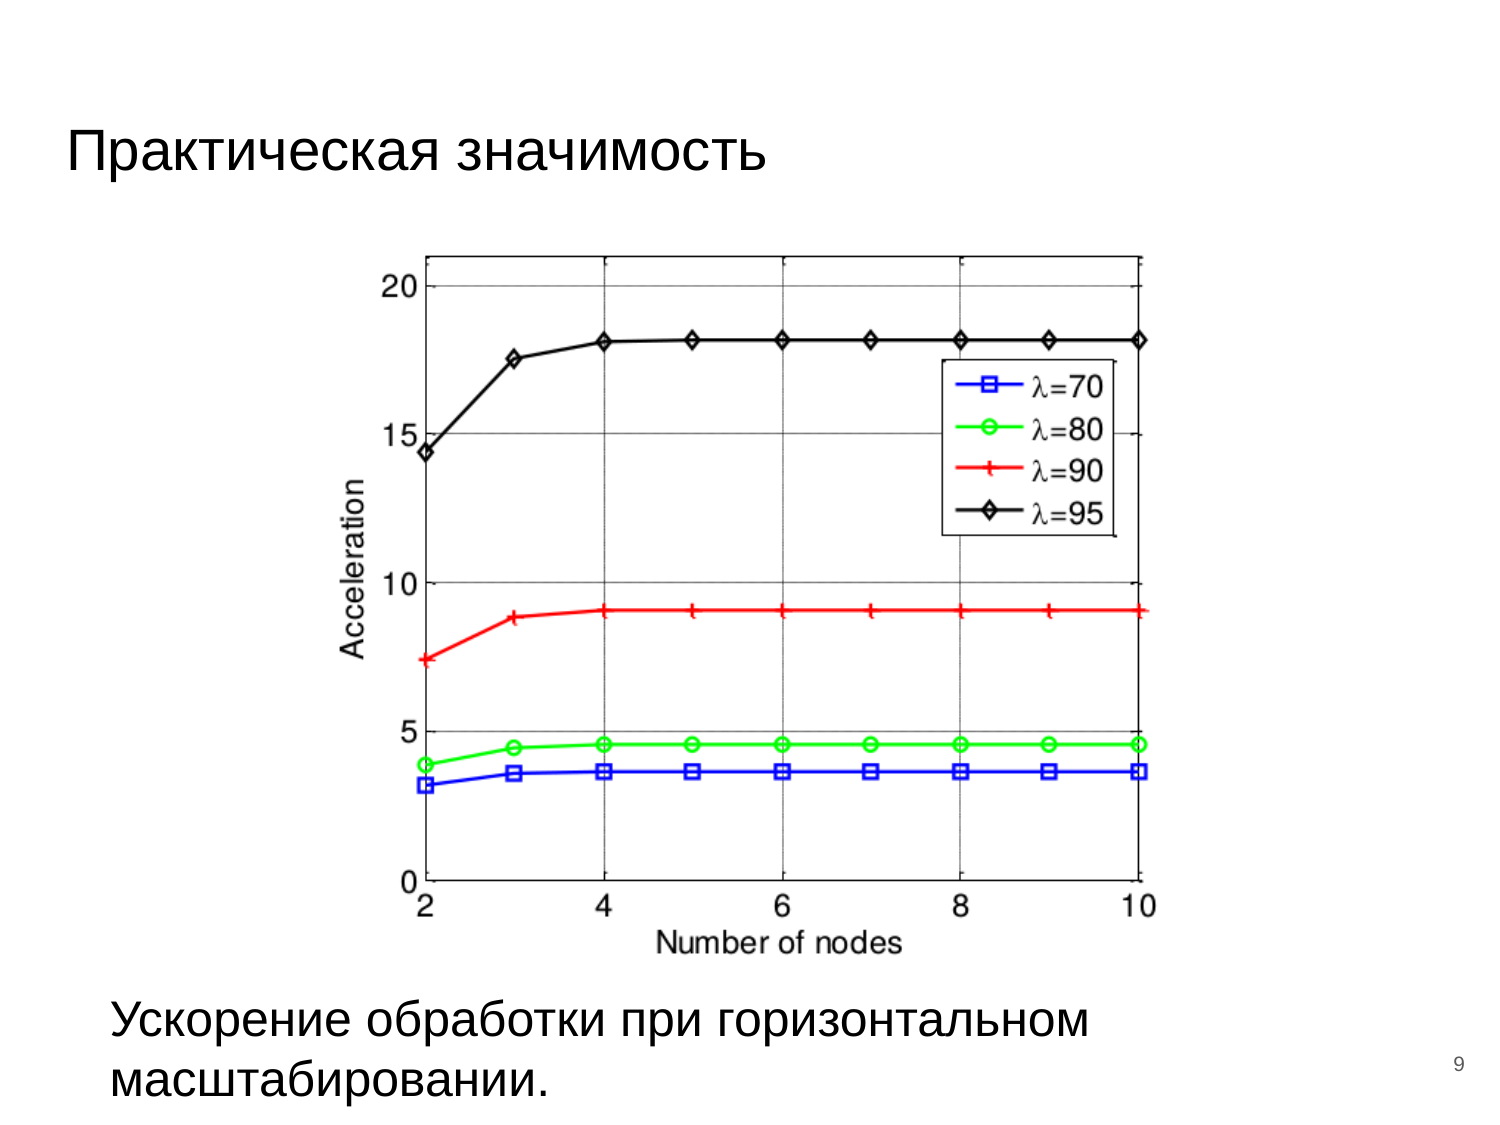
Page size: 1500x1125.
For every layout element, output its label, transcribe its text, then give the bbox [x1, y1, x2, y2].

text_box Ускорение обработки при горизонтальном масштабировании. [94, 971, 1366, 1087]
title Практическая значимость [51, 97, 1449, 223]
picture [306, 222, 1194, 964]
slide_number <number> [1389, 1019, 1480, 1106]
